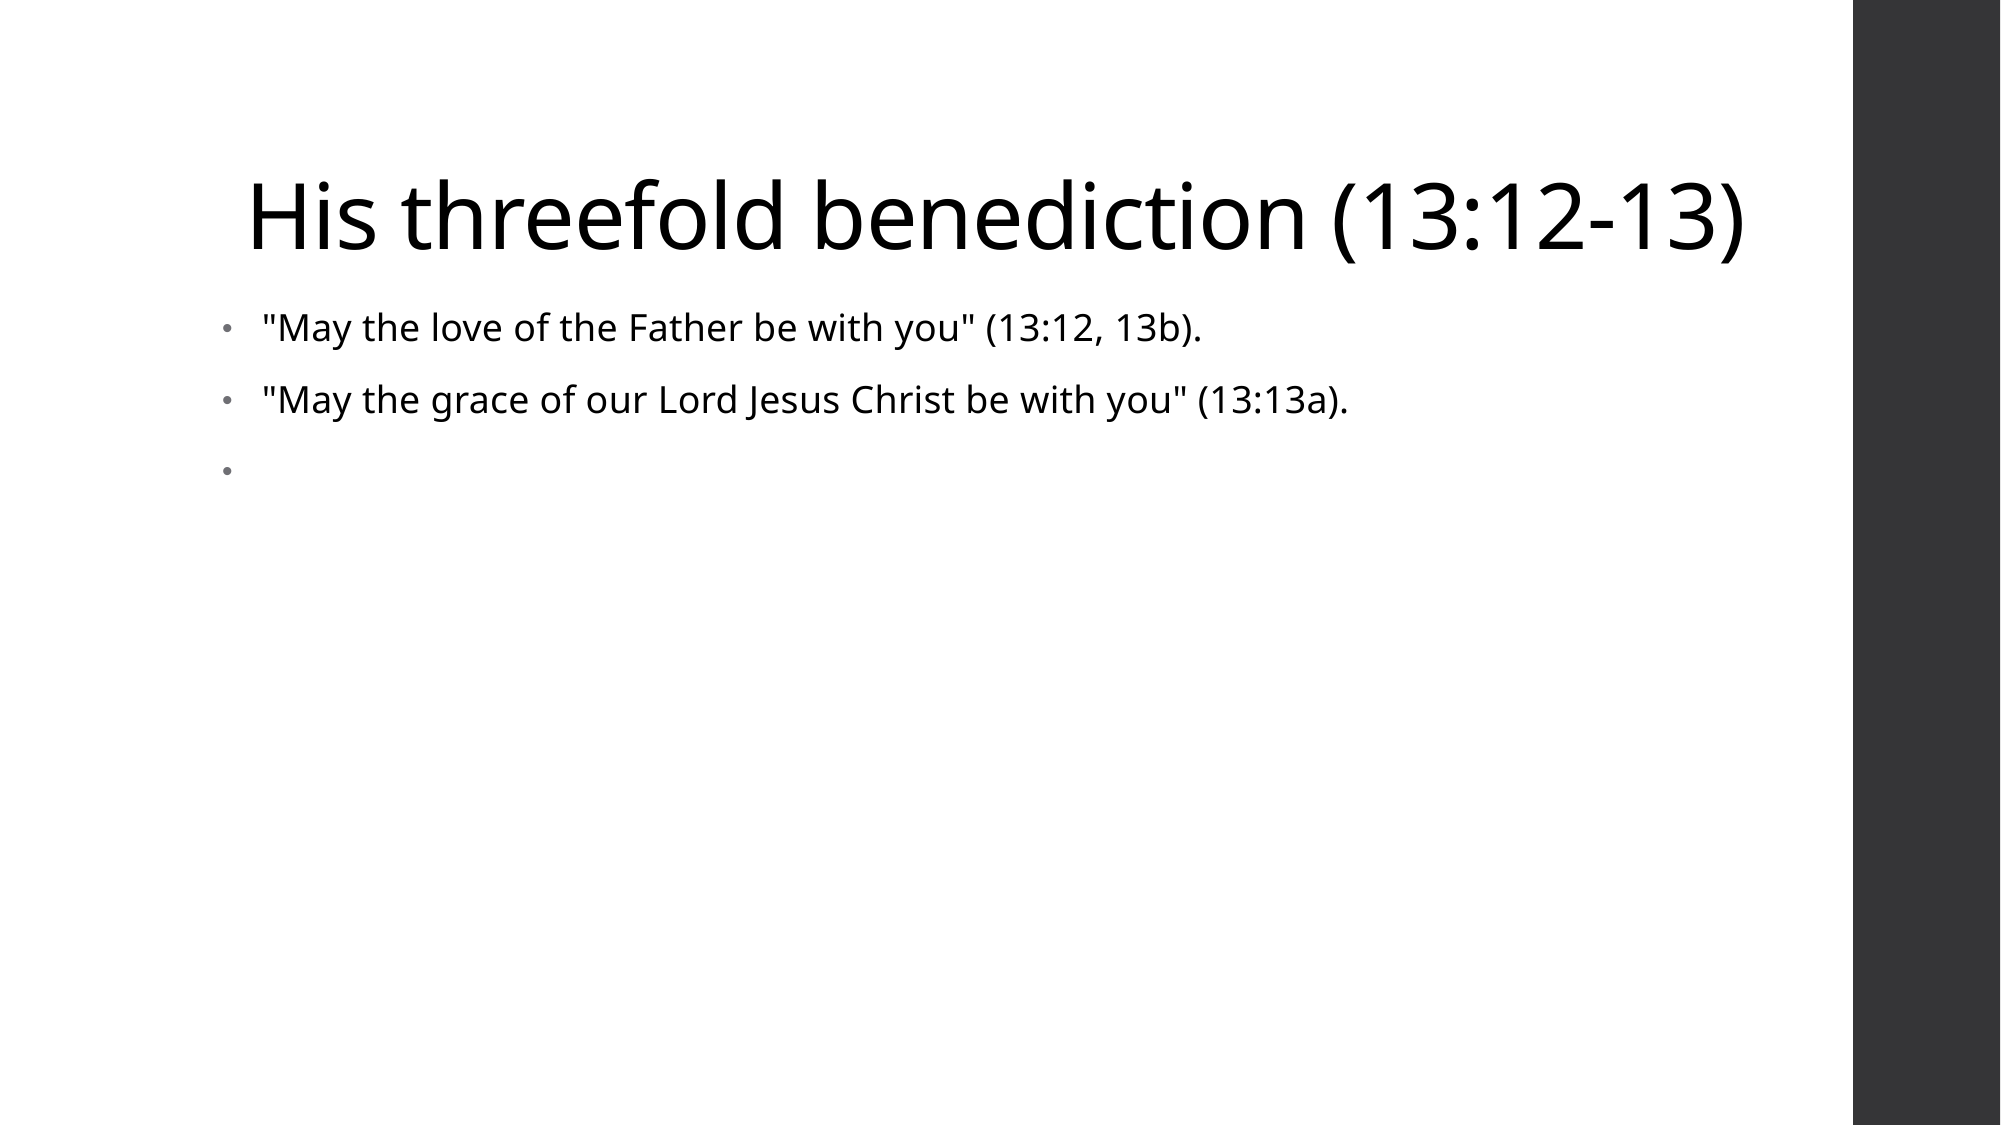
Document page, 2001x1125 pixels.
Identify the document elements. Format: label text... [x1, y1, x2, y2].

list "May the love of the Father be with you" (13:12, 13b). "May the grace of our Lord Jesus Christ be with you" (13:13a). [206, 299, 1617, 1014]
title His threefold benediction (13:12-13) [206, 60, 1797, 278]
